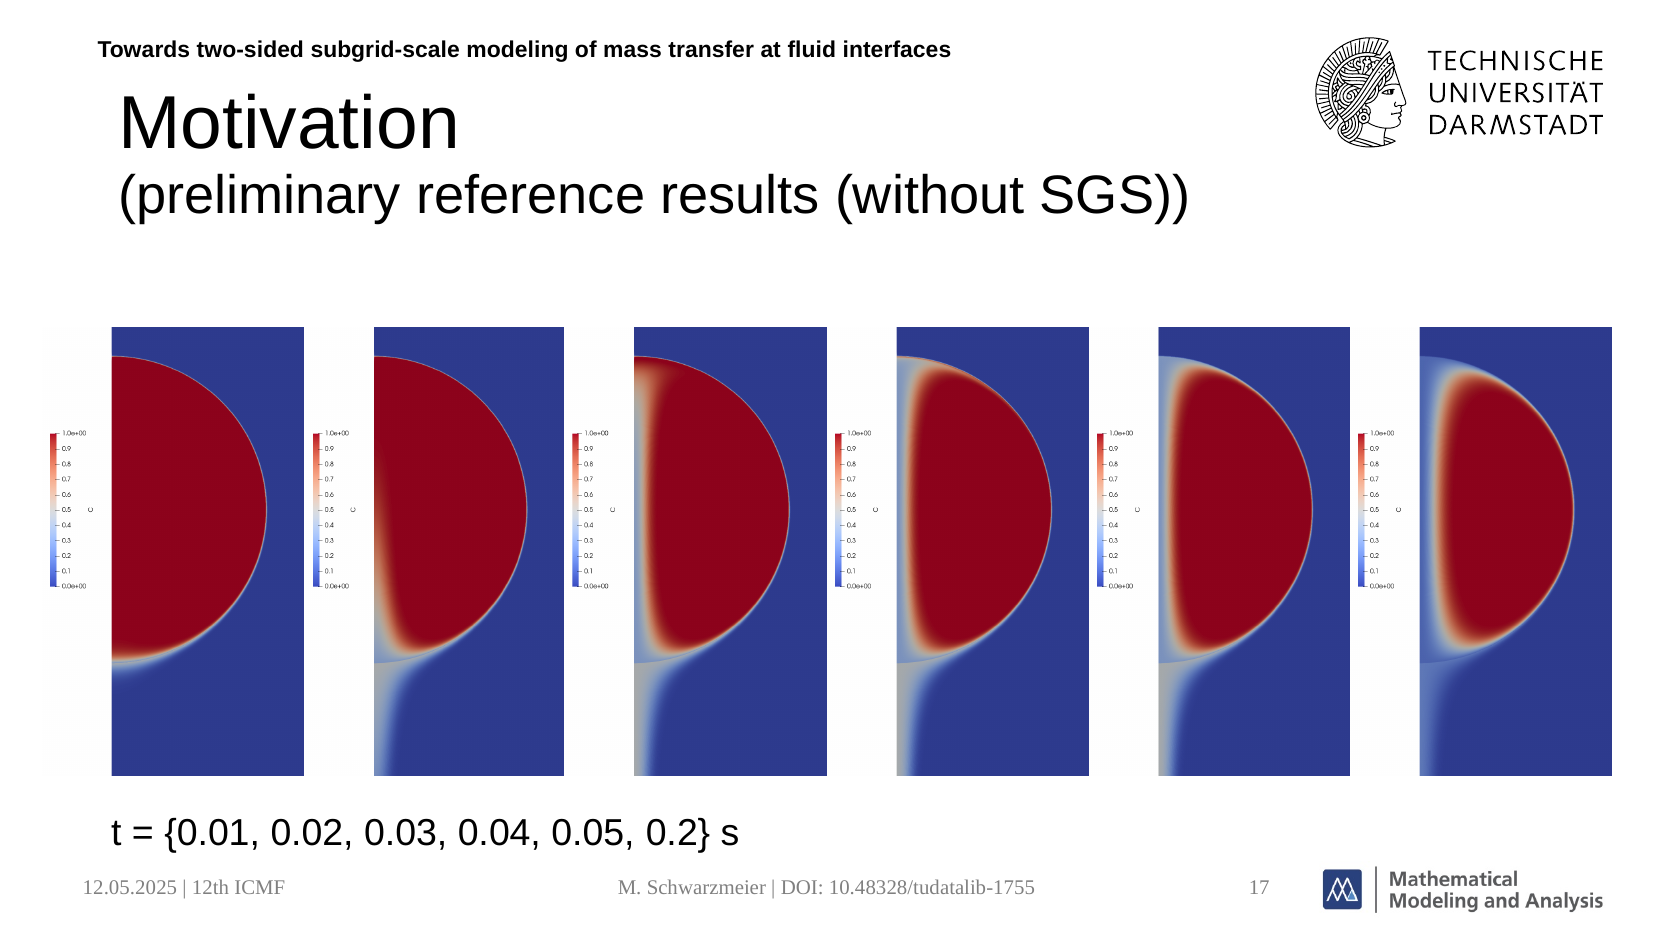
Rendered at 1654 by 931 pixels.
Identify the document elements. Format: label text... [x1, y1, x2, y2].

title Motivation (preliminary reference results (without SGS)) [118, 69, 1306, 237]
picture [305, 327, 1612, 776]
text_box t = {0.01, 0.02, 0.03, 0.04, 0.05, 0.2} s [96, 803, 992, 861]
picture [1299, 861, 1626, 918]
picture [42, 327, 304, 776]
